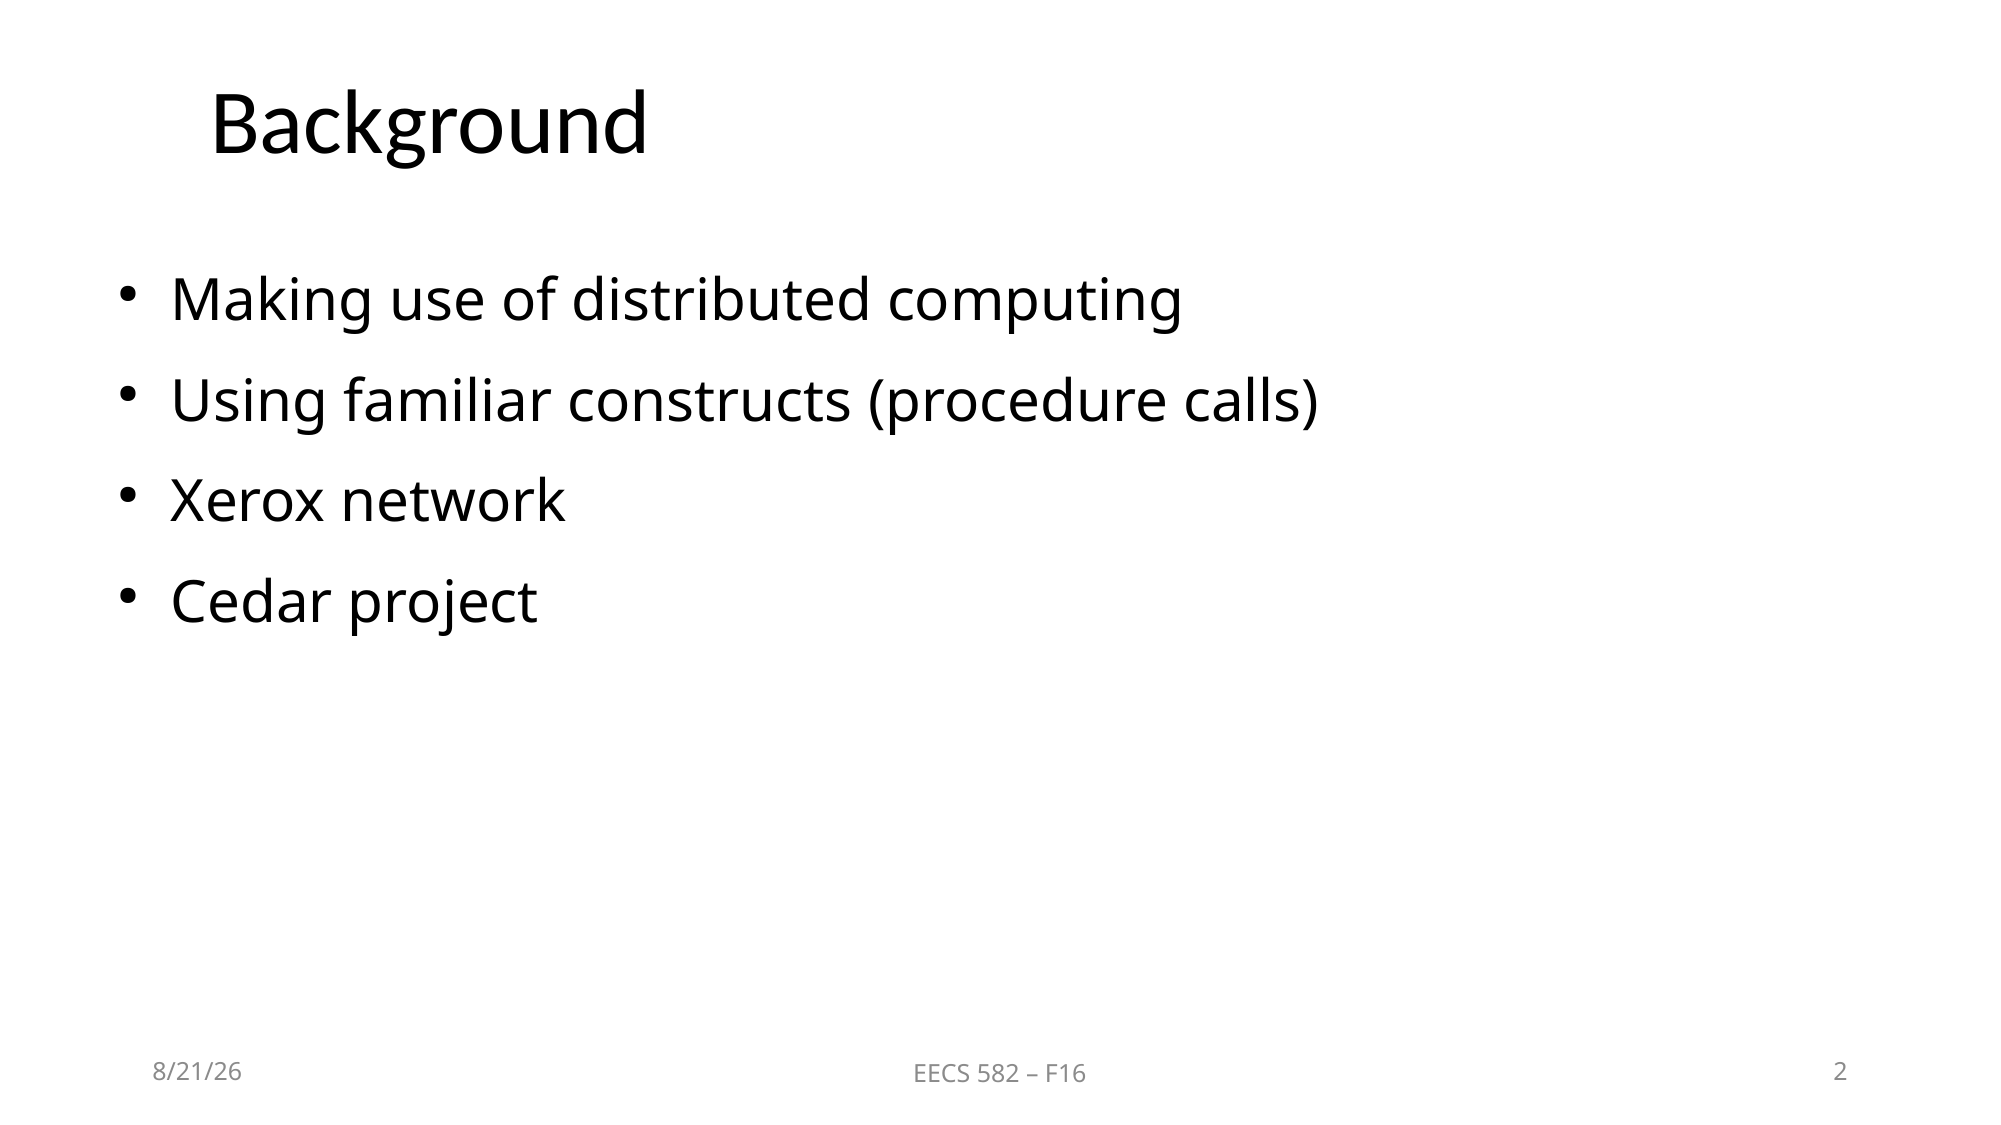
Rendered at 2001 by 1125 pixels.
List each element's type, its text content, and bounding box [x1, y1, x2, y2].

title Background [210, 0, 1710, 263]
list Making use of distributed computing Using familiar constructs (procedure calls) Xerox network Cedar project [99, 263, 1900, 916]
